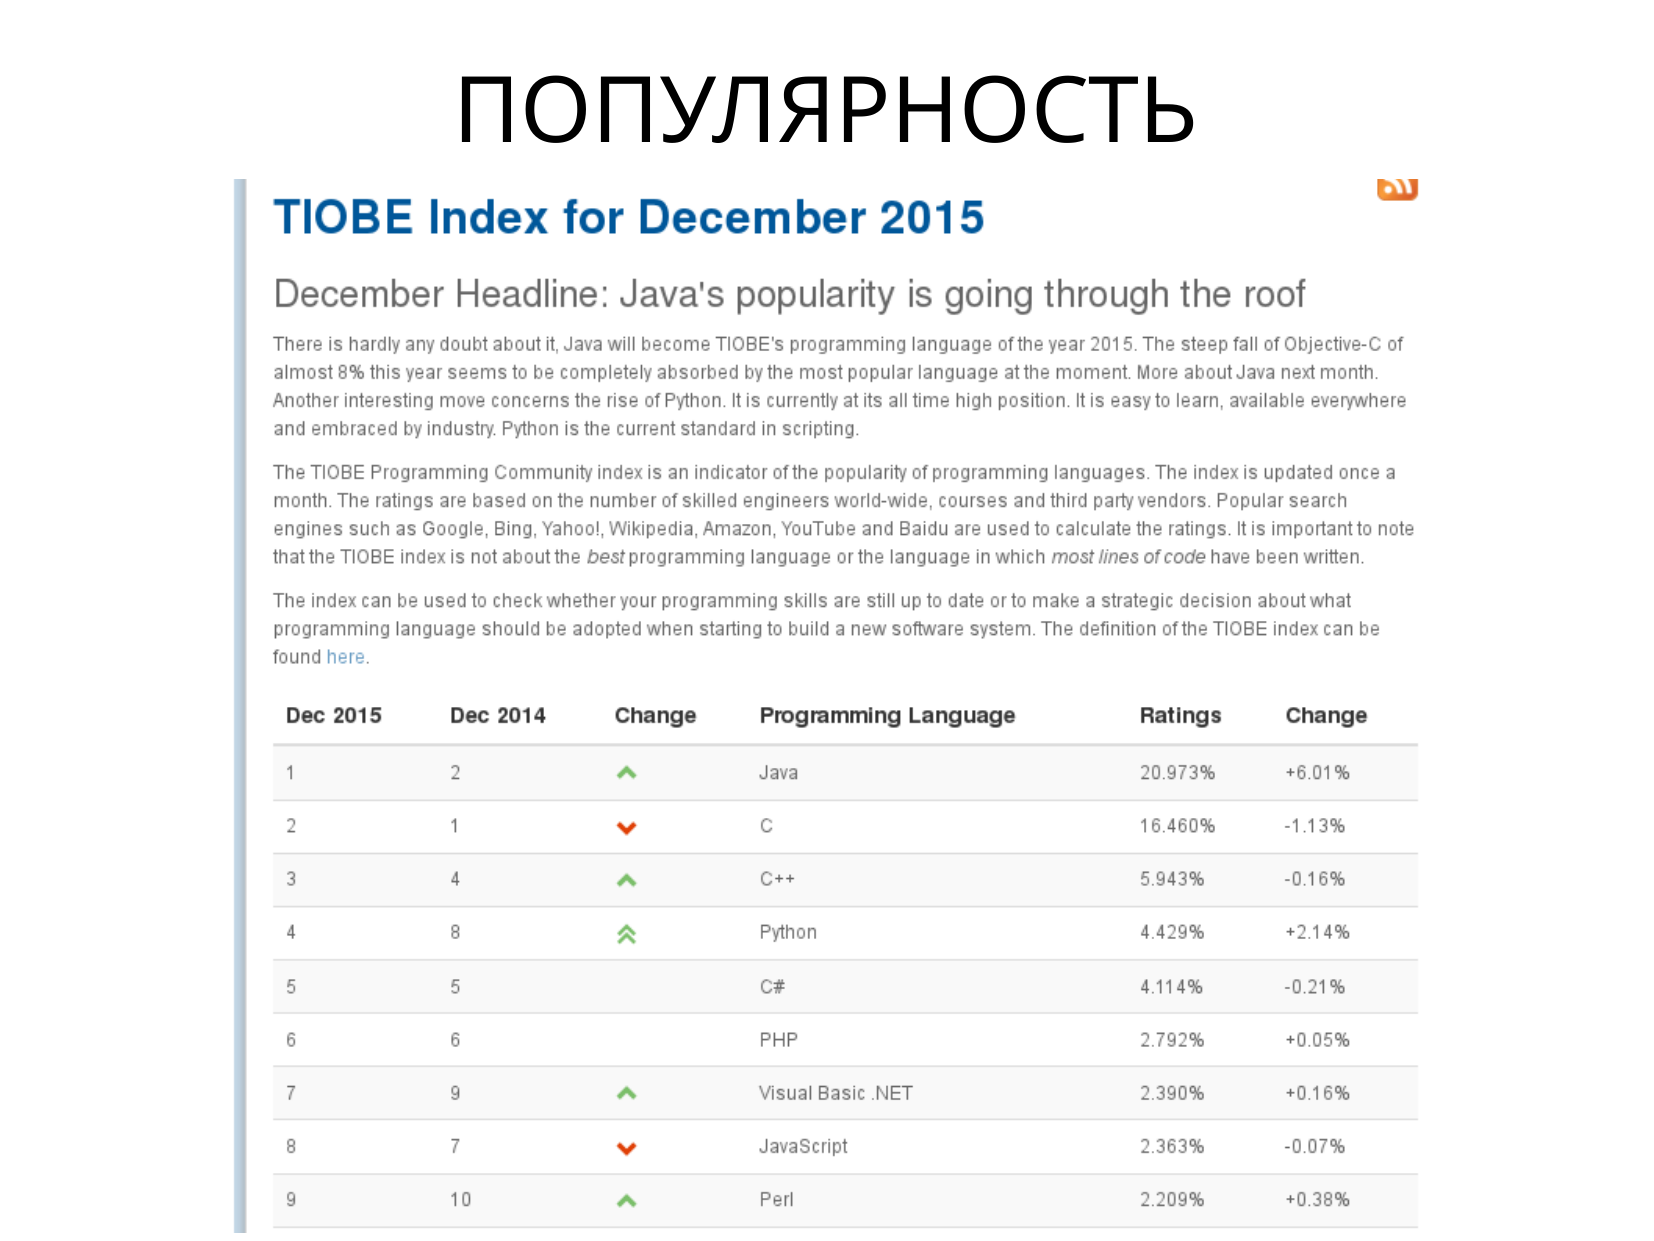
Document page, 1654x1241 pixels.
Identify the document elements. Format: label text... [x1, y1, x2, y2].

title ПОПУЛЯРНОСТЬ [82, 49, 1571, 166]
picture [214, 179, 1448, 1233]
